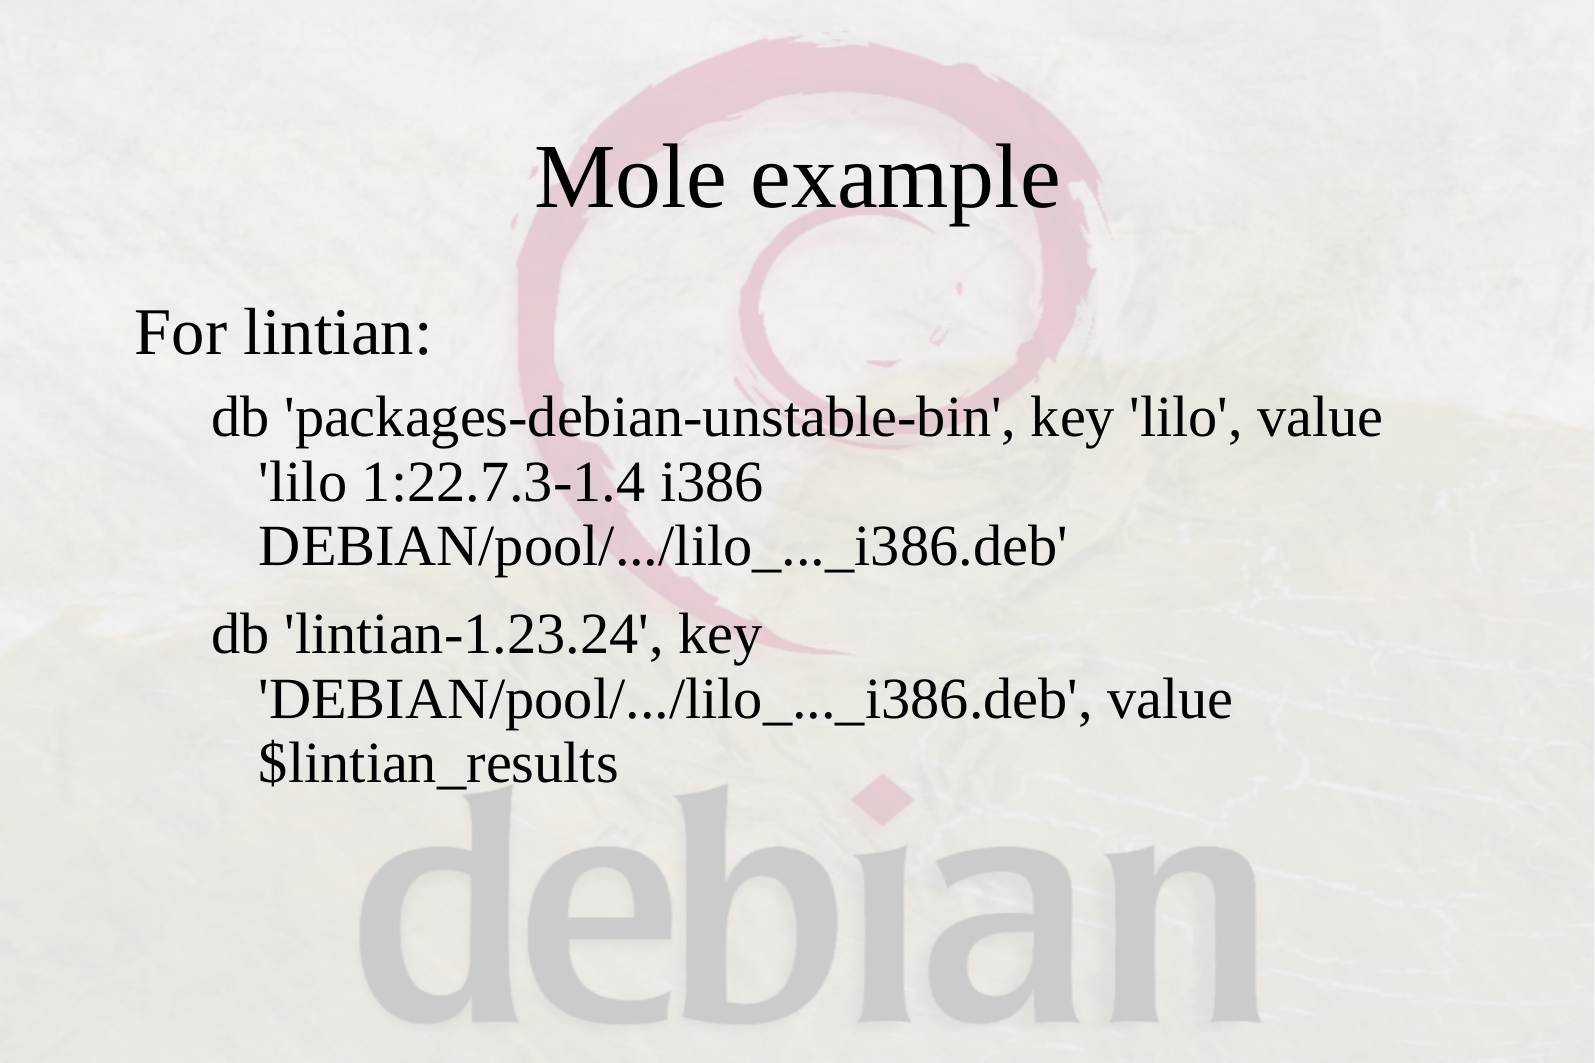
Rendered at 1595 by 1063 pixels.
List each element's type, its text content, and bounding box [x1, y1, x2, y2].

title Mole example [117, 88, 1479, 266]
list For lintian: db 'packages-debian-unstable-bin', key 'lilo', value 'lilo 1:22.7.3-1.4 i386 DEBIAN/pool/.../lilo_..._i386.deb' db 'lintian-1.23.24', key 'DEBIAN/pool/.../lilo_..._i386.deb', value $lintian_results [117, 295, 1479, 966]
picture [0, 0, 1595, 1063]
